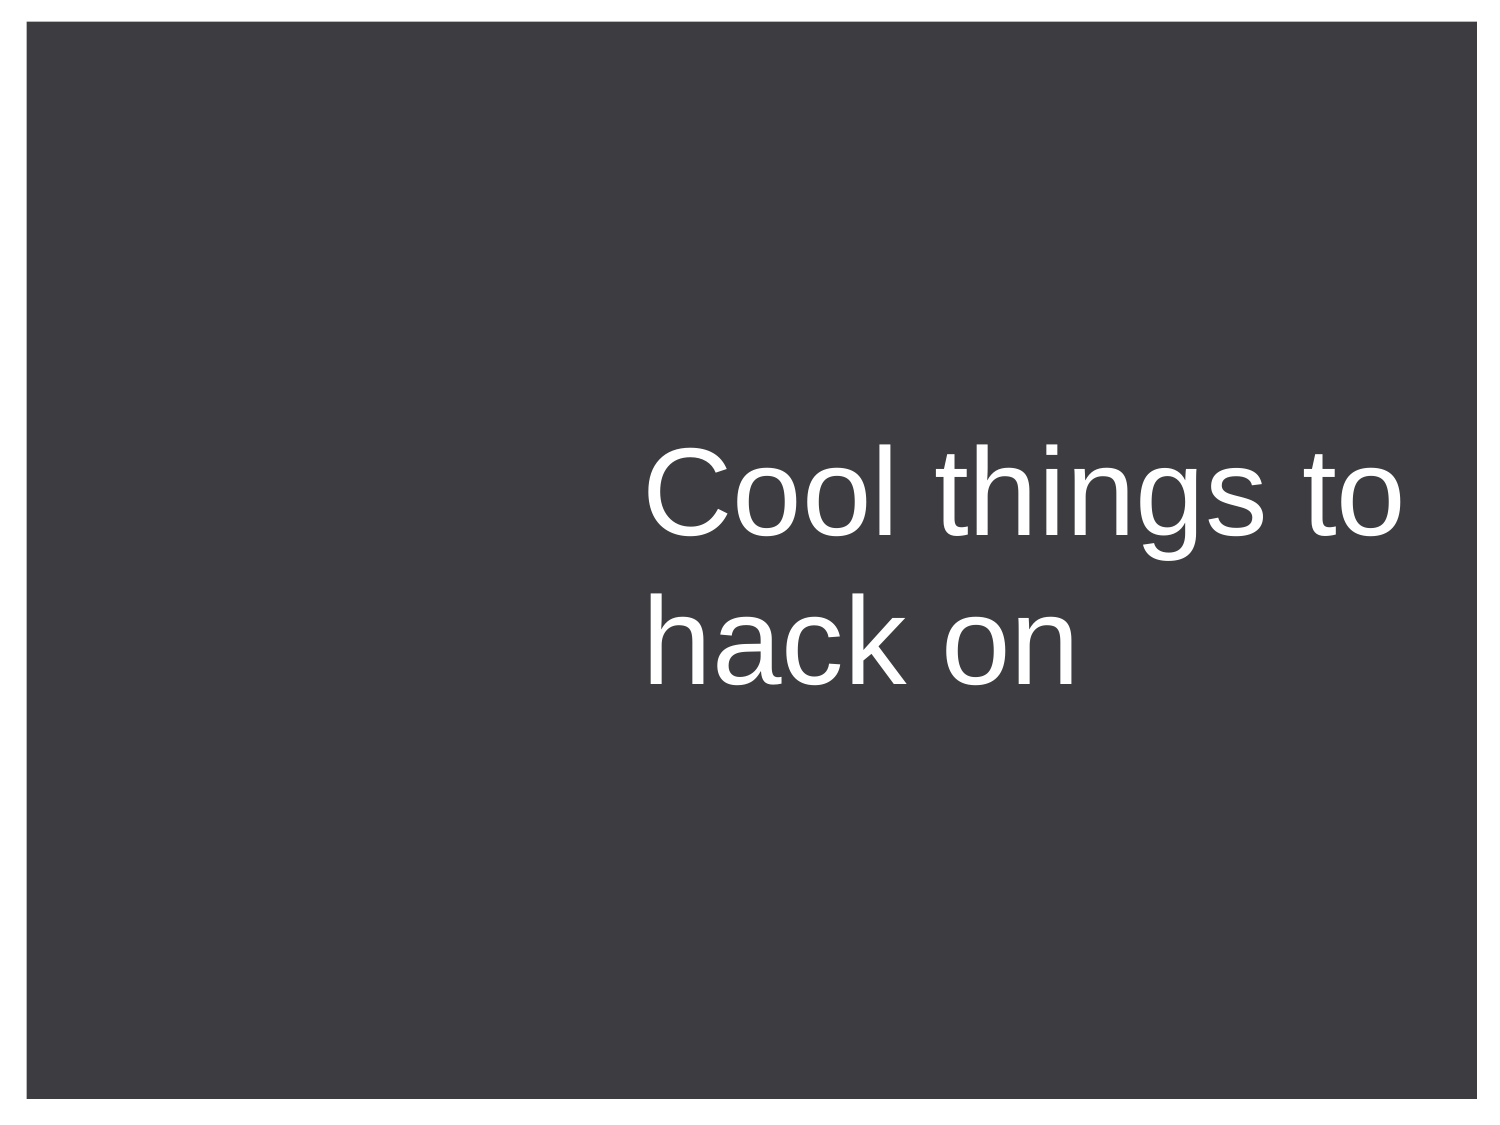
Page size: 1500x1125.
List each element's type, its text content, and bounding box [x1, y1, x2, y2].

title Cool things to hack on [322, 409, 1422, 715]
